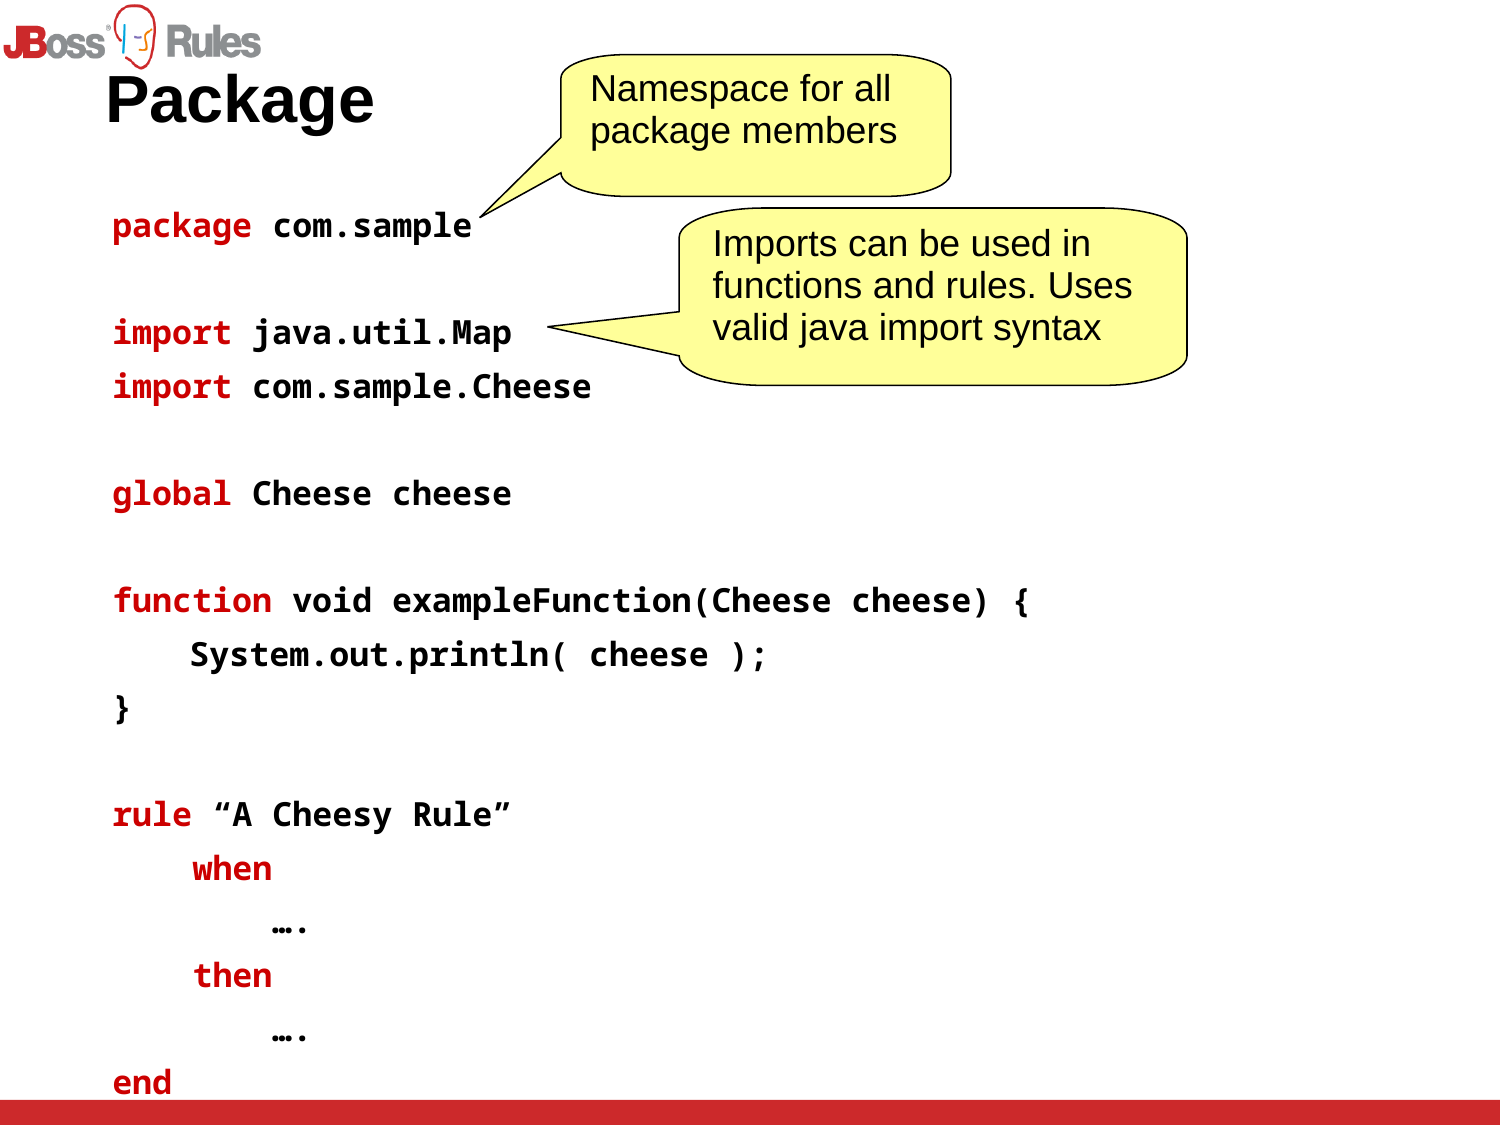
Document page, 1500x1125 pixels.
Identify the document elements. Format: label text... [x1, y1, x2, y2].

list package com.sample import java.util.Map import com.sample.Cheese global Cheese cheese function void exampleFunction(Cheese cheese) { System.out.println( cheese ); } rule “A Cheesy Rule” when …. then …. end [97, 194, 1411, 1071]
picture [0, 0, 266, 73]
title Package [90, 39, 1206, 144]
text_box Namespace for all package members [479, 54, 951, 218]
text_box Imports can be used in functions and rules. Uses valid java import syntax [547, 207, 1188, 386]
